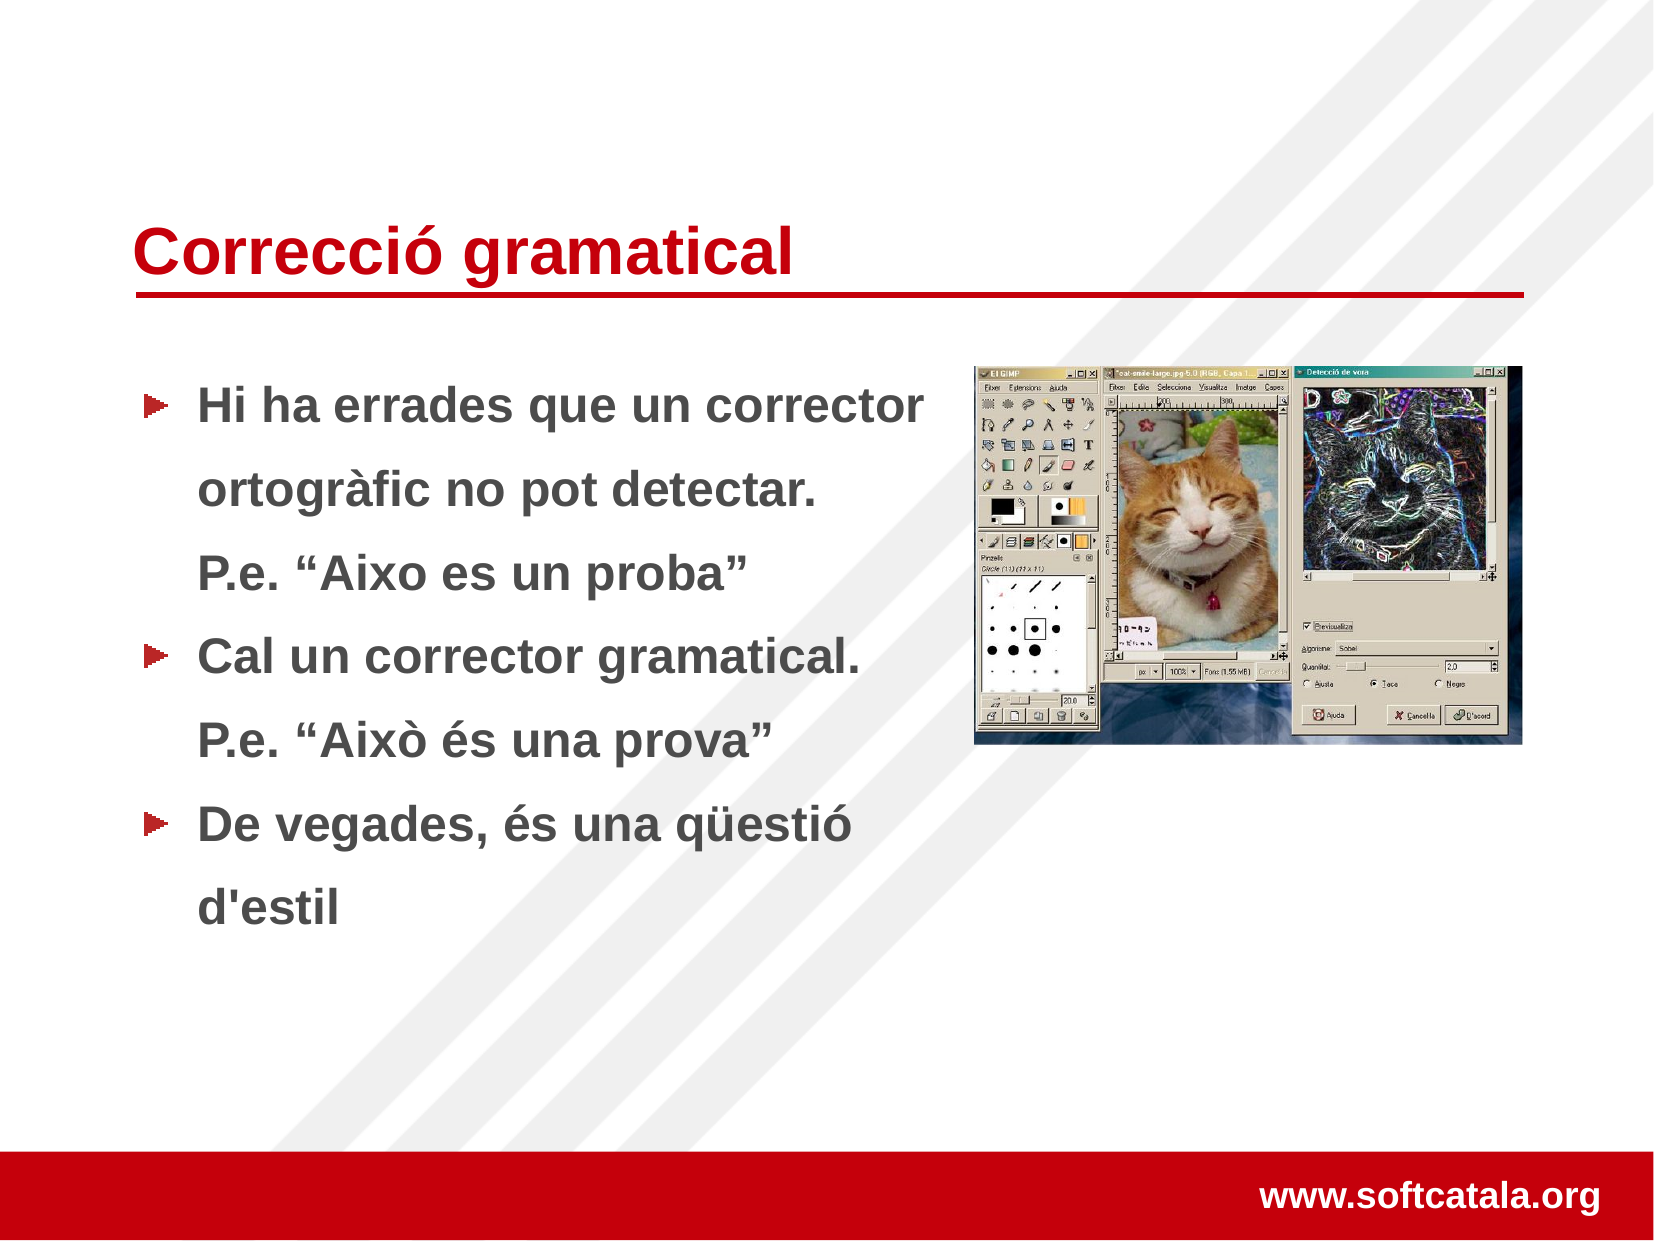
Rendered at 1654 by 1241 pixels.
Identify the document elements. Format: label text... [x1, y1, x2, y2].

text_box www.softcatala.org [0, 1151, 1654, 1241]
text_box Hi ha errades que un corrector ortogràfic no pot detectar. P.e. “Aixo es un proba” Cal un corrector gramatical. P.e. “Això és una prova” De vegades, és una qüestió d'estil [129, 342, 1548, 999]
picture [0, 0, 1654, 1151]
text_box Correcció gramatical [118, 206, 1501, 297]
